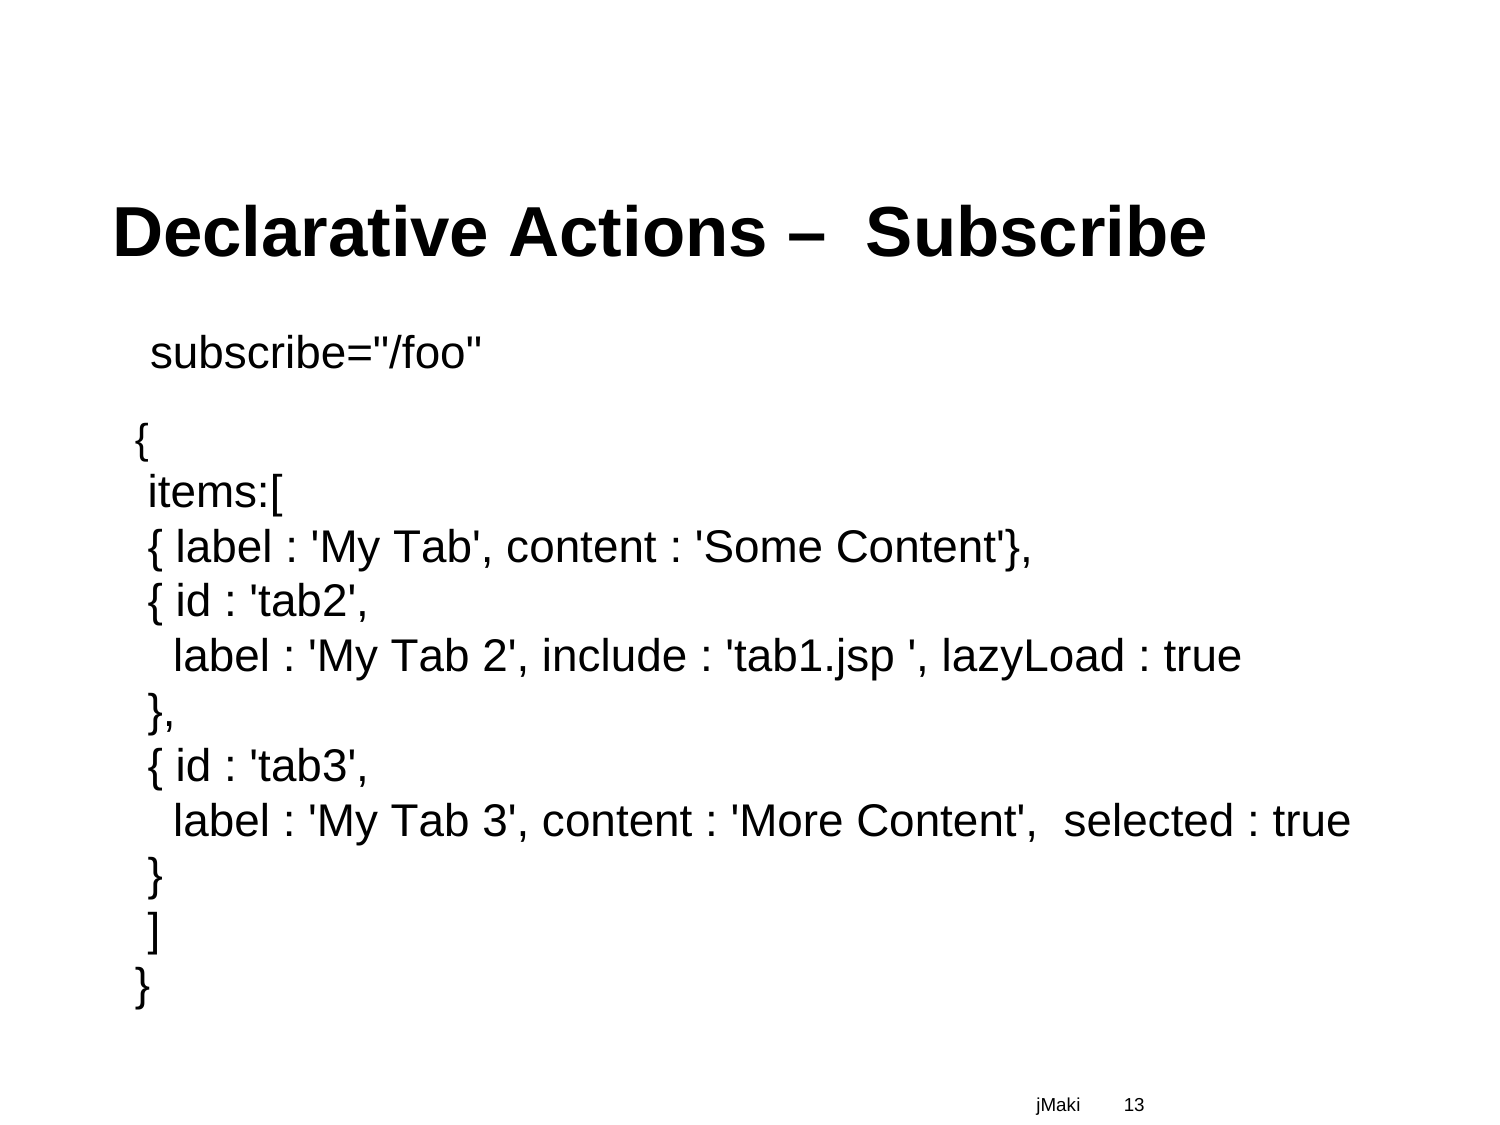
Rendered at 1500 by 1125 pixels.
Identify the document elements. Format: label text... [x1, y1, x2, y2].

title Declarative Actions – Subscribe [112, 119, 1417, 271]
text_box { items:[ { label : 'My Tab', content : 'Some Content'}, { id : 'tab2', label : 'My Tab 2', include : 'tab1.jsp ', lazyLoad : true }, { id : 'tab3', label : 'My Tab 3', content : 'More Content', selected : true } ] } [134, 412, 1463, 1011]
text_box subscribe="/foo" [150, 323, 938, 376]
